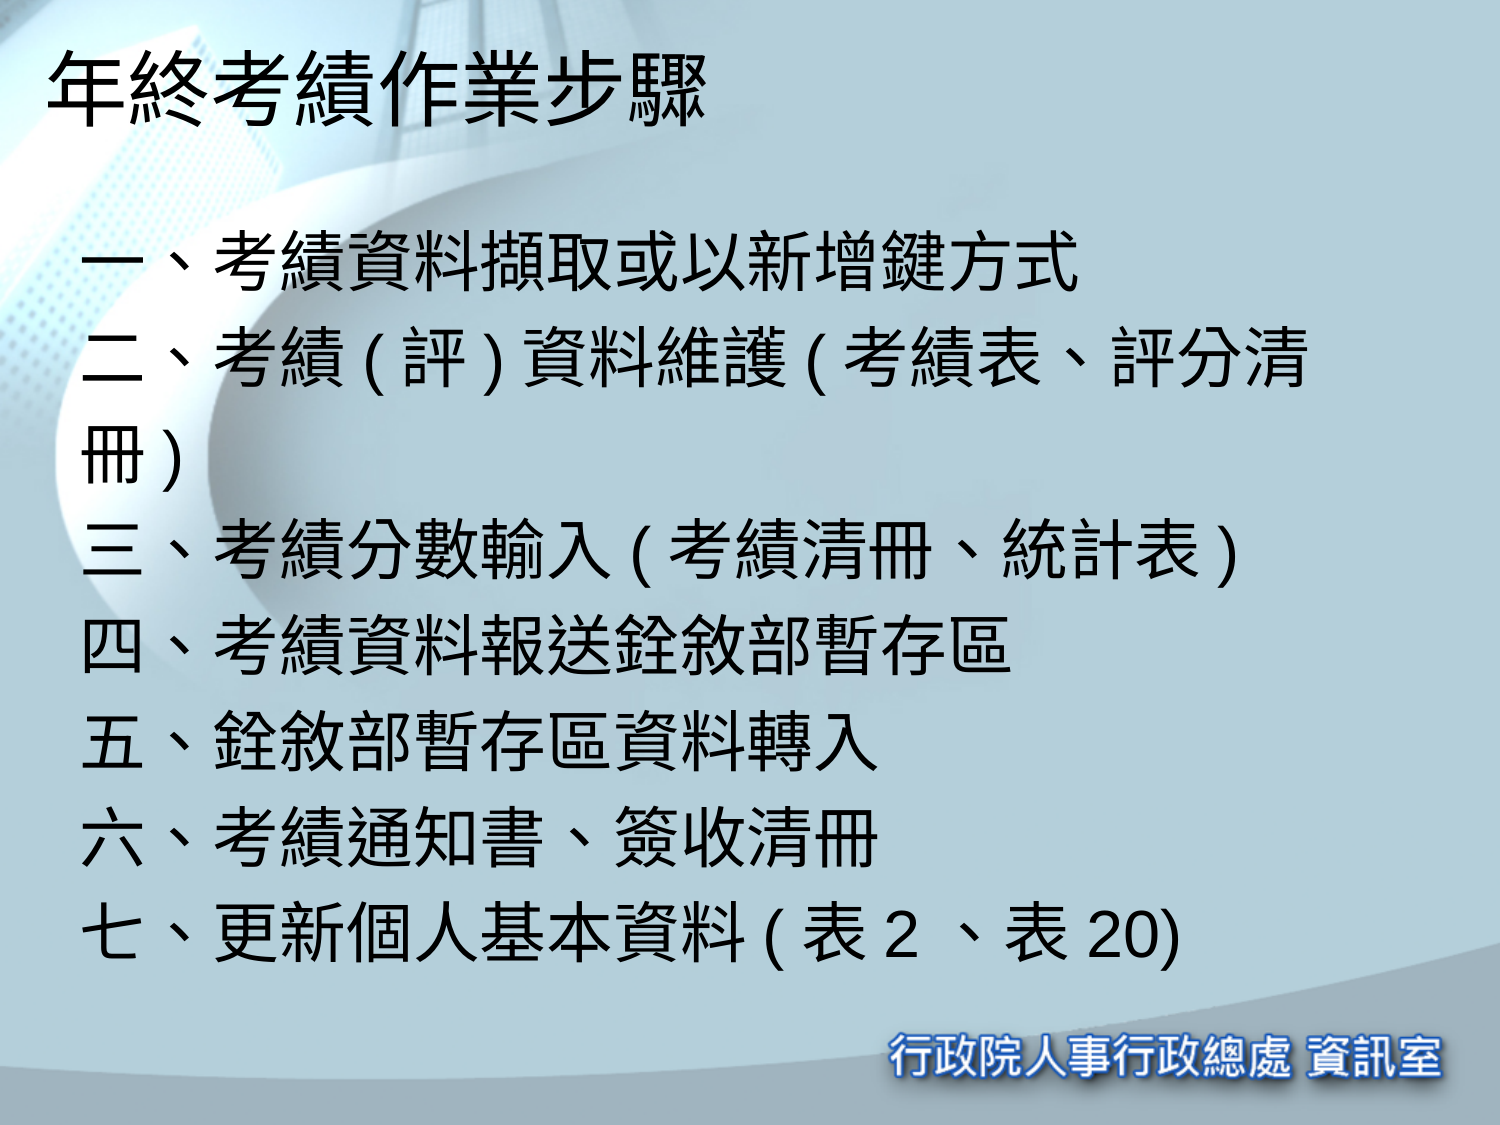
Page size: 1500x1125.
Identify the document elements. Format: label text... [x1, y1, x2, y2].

title 年終考績作業步驟 [29, 30, 1468, 144]
picture [0, 0, 1500, 1125]
text_box 一、考績資料擷取或以新增鍵方式 二、考績(評)資料維護(考績表、評分清冊) 三、考績分數輸入(考績清冊、統計表) 四、考績資料報送銓敘部暫存區 五、銓敘部暫存區資料轉入 六、考績通知書、簽收清冊 七、更新個人基本資料(表2、表20) [64, 196, 1412, 929]
